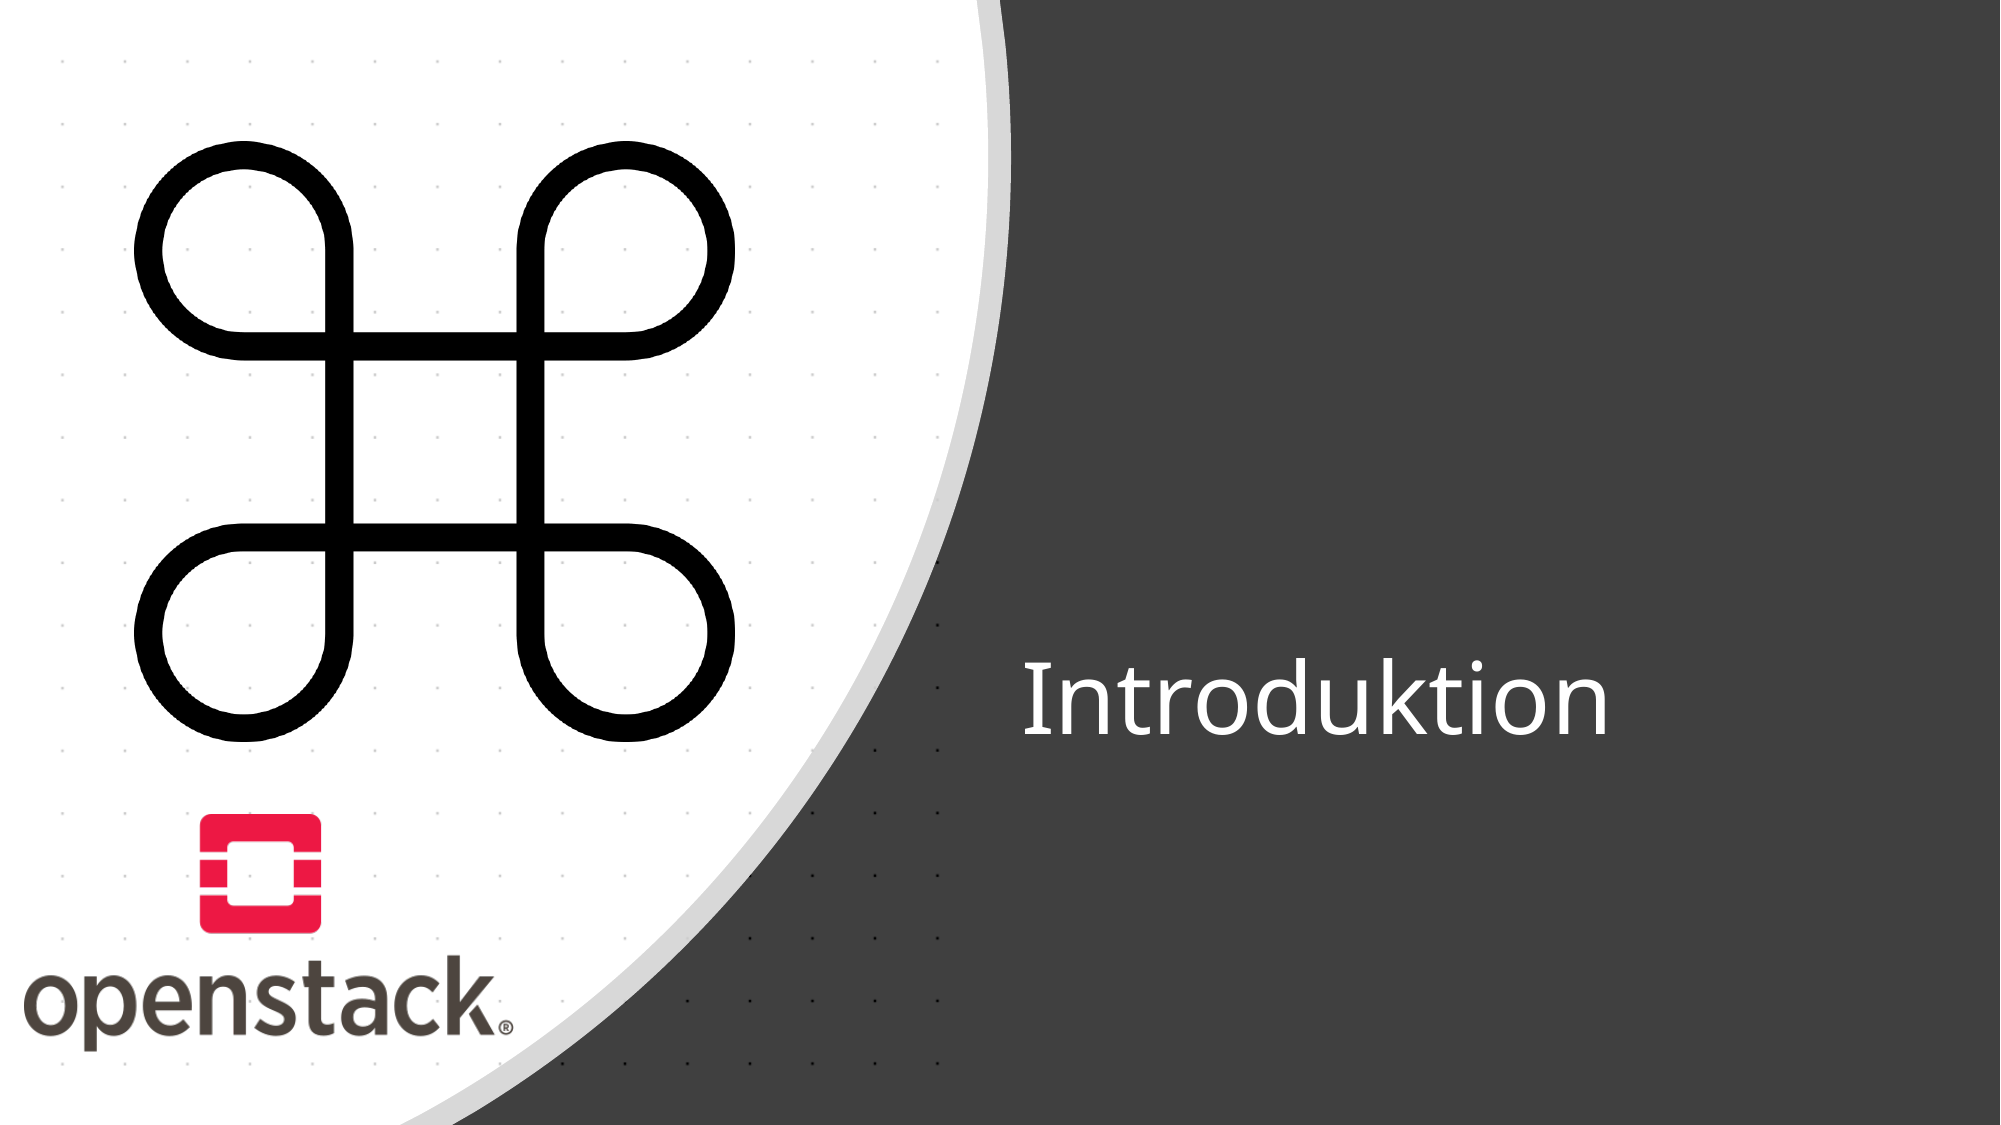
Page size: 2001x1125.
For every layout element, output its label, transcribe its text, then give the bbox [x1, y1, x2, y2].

picture [134, 141, 735, 742]
picture [454, 441, 976, 1125]
text_box [0, 0, 2000, 1125]
text_box Introduktion [1006, 292, 1985, 767]
picture [24, 814, 514, 1052]
